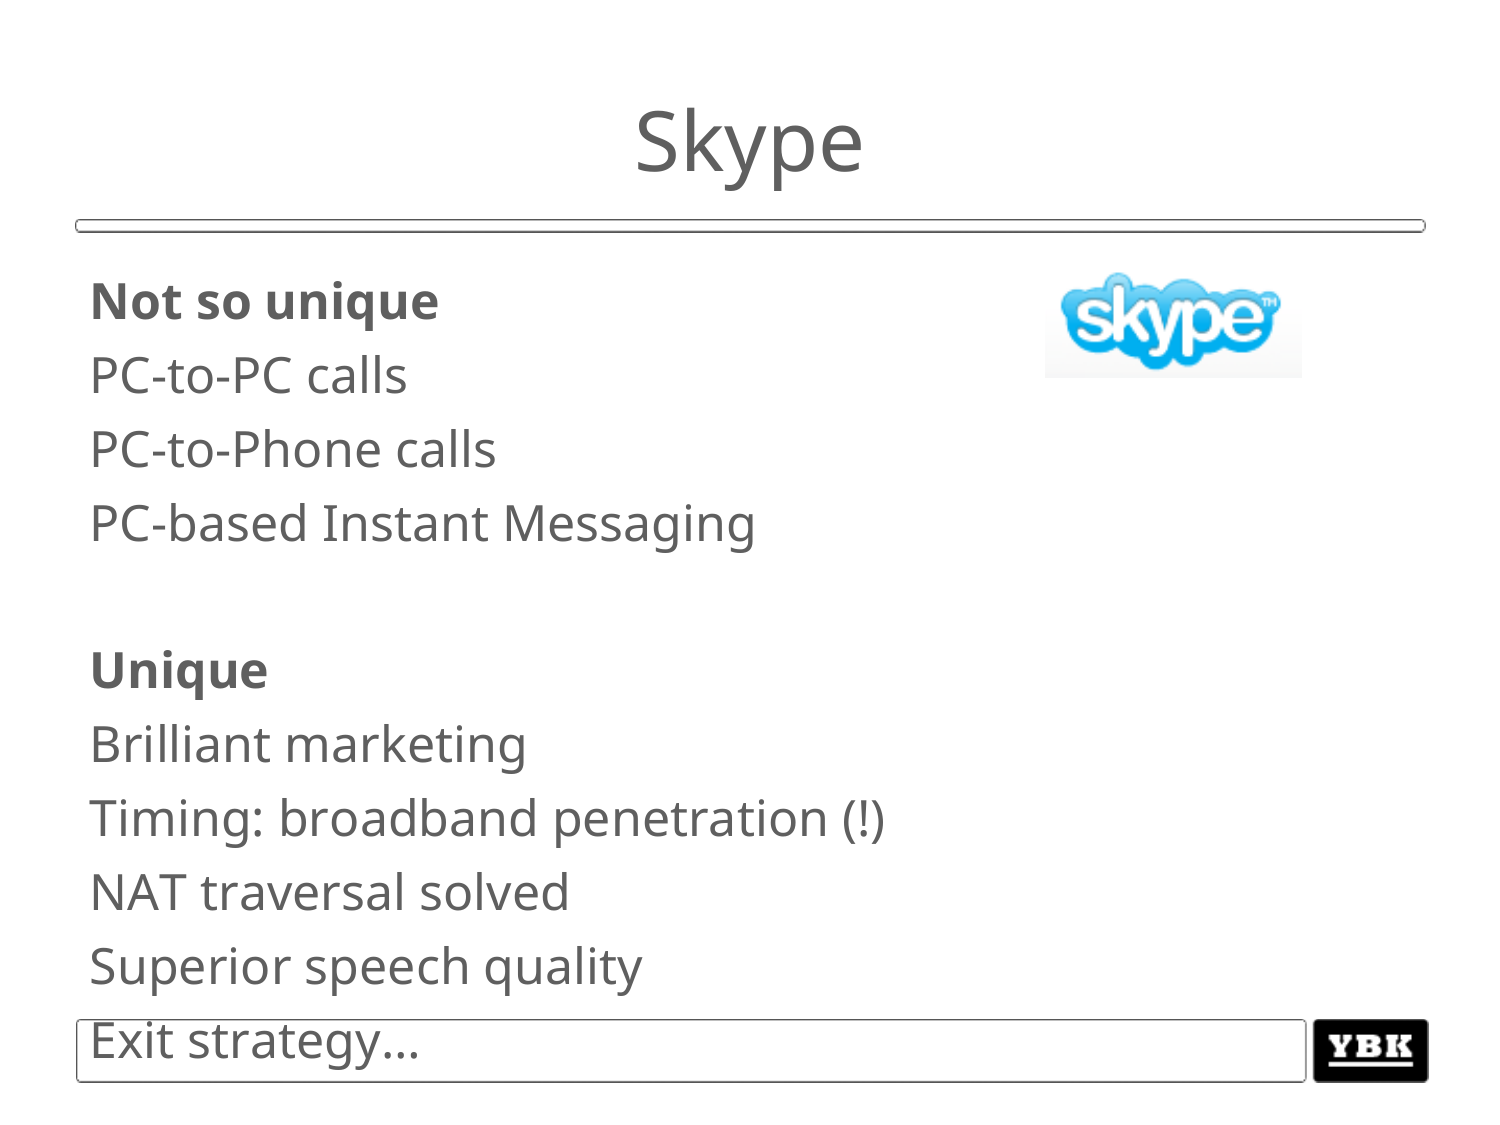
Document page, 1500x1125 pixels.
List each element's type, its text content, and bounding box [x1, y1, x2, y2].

picture [1070, 1019, 1429, 1083]
list Not so unique PC-to-PC calls PC-to-Phone calls PC-based Instant Messaging Unique Brilliant marketing Timing: broadband penetration (!) NAT traversal solved Superior speech quality Exit strategy… [75, 262, 1070, 1125]
chart [1045, 267, 1302, 378]
title Skype [75, 45, 1426, 233]
